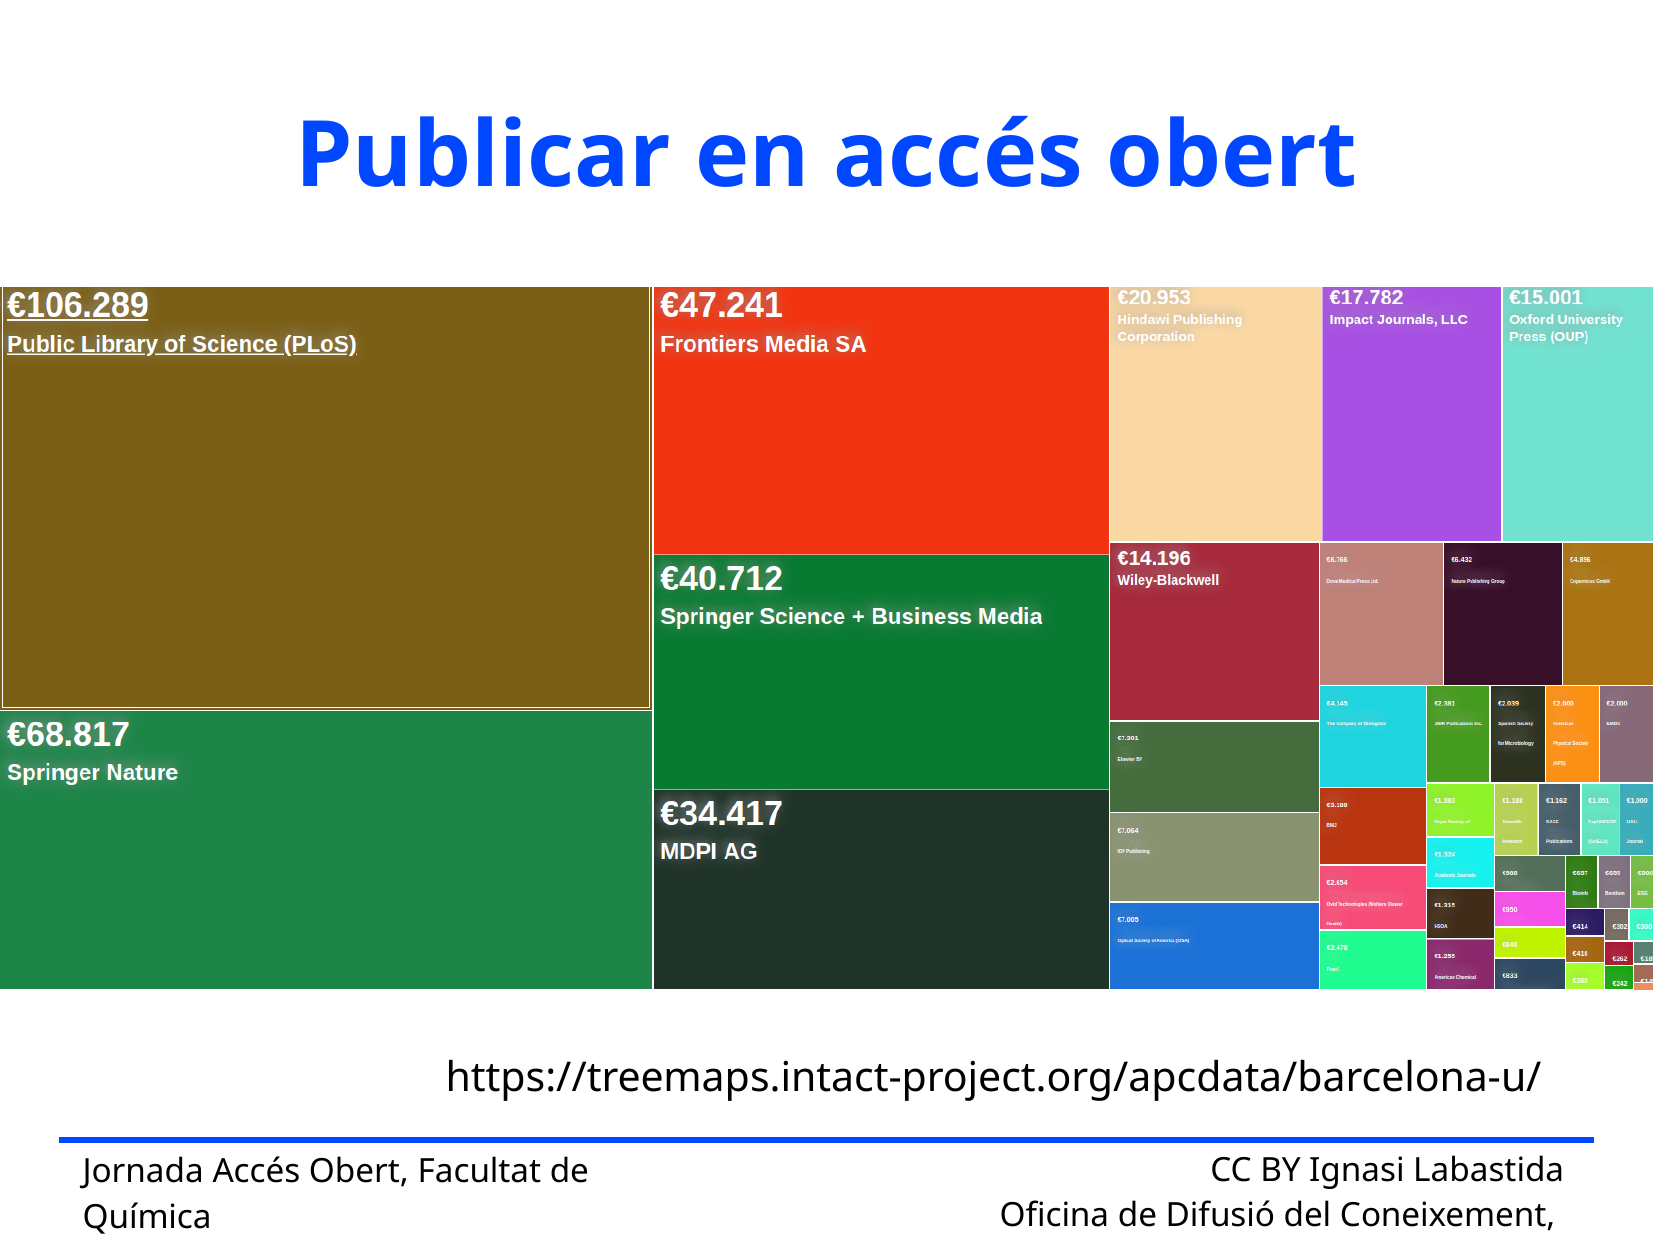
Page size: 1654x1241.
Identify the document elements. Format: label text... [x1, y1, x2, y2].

picture [0, 287, 1653, 990]
title Publicar en accés obert [82, 49, 1571, 257]
list https://treemaps.intact-project.org/apcdata/barcelona-u/ [76, 1039, 1566, 1111]
